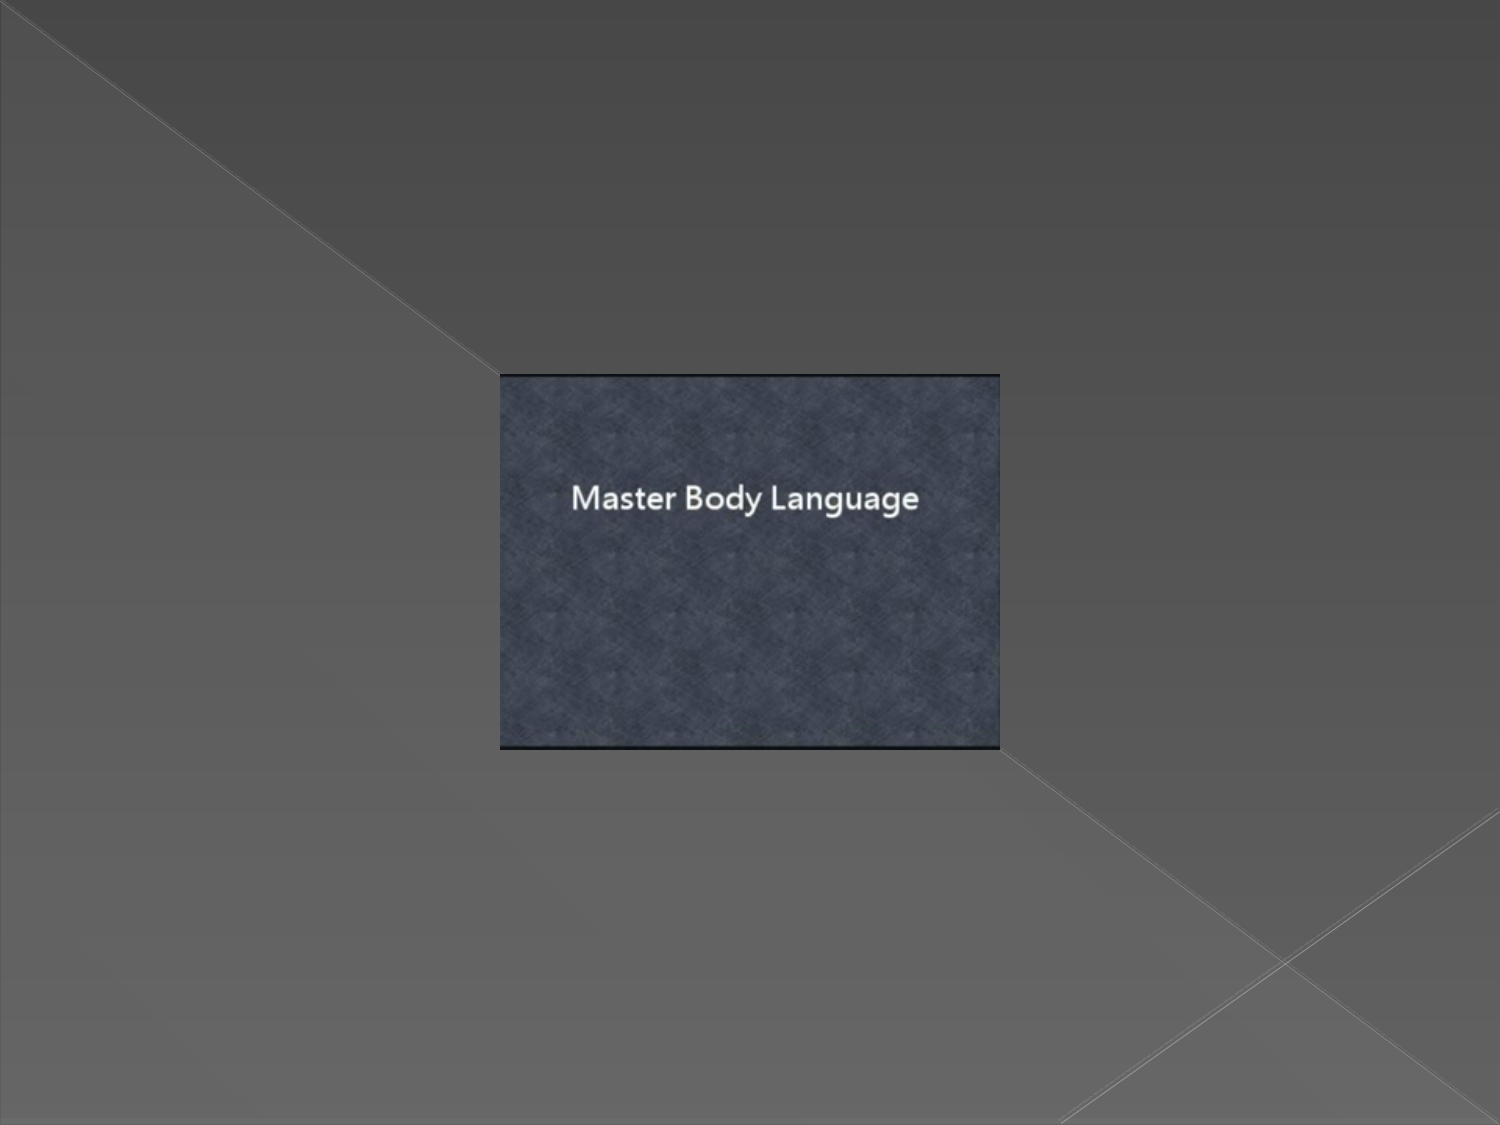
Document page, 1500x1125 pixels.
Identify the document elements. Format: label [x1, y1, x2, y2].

picture [500, 374, 1000, 750]
